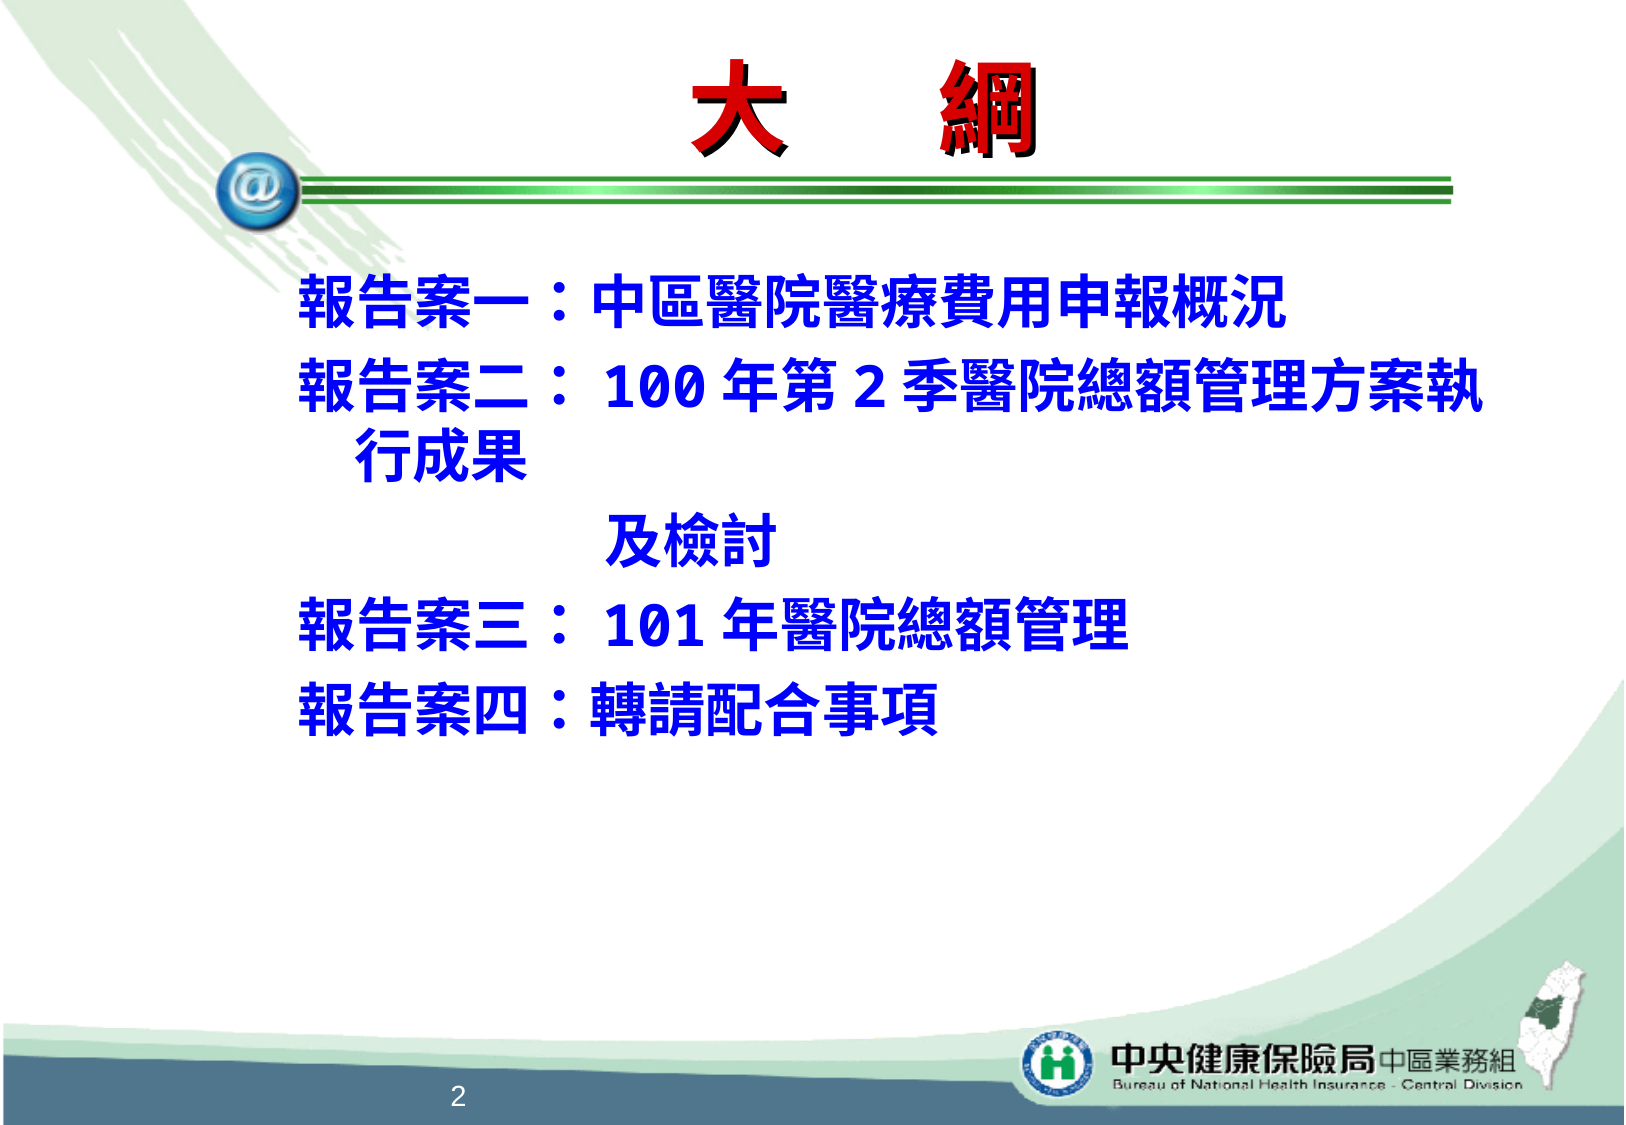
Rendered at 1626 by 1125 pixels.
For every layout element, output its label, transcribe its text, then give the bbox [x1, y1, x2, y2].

title 大 綱 [162, 10, 1562, 198]
text_box [435, 1065, 815, 1125]
list 報告案一：中區醫院醫療費用申報概況 報告案二：100年第2季醫院總額管理方案執行成果 及檢討 報告案三：101年醫院總額管理 報告案四：轉請配合事項 [226, 257, 1551, 997]
